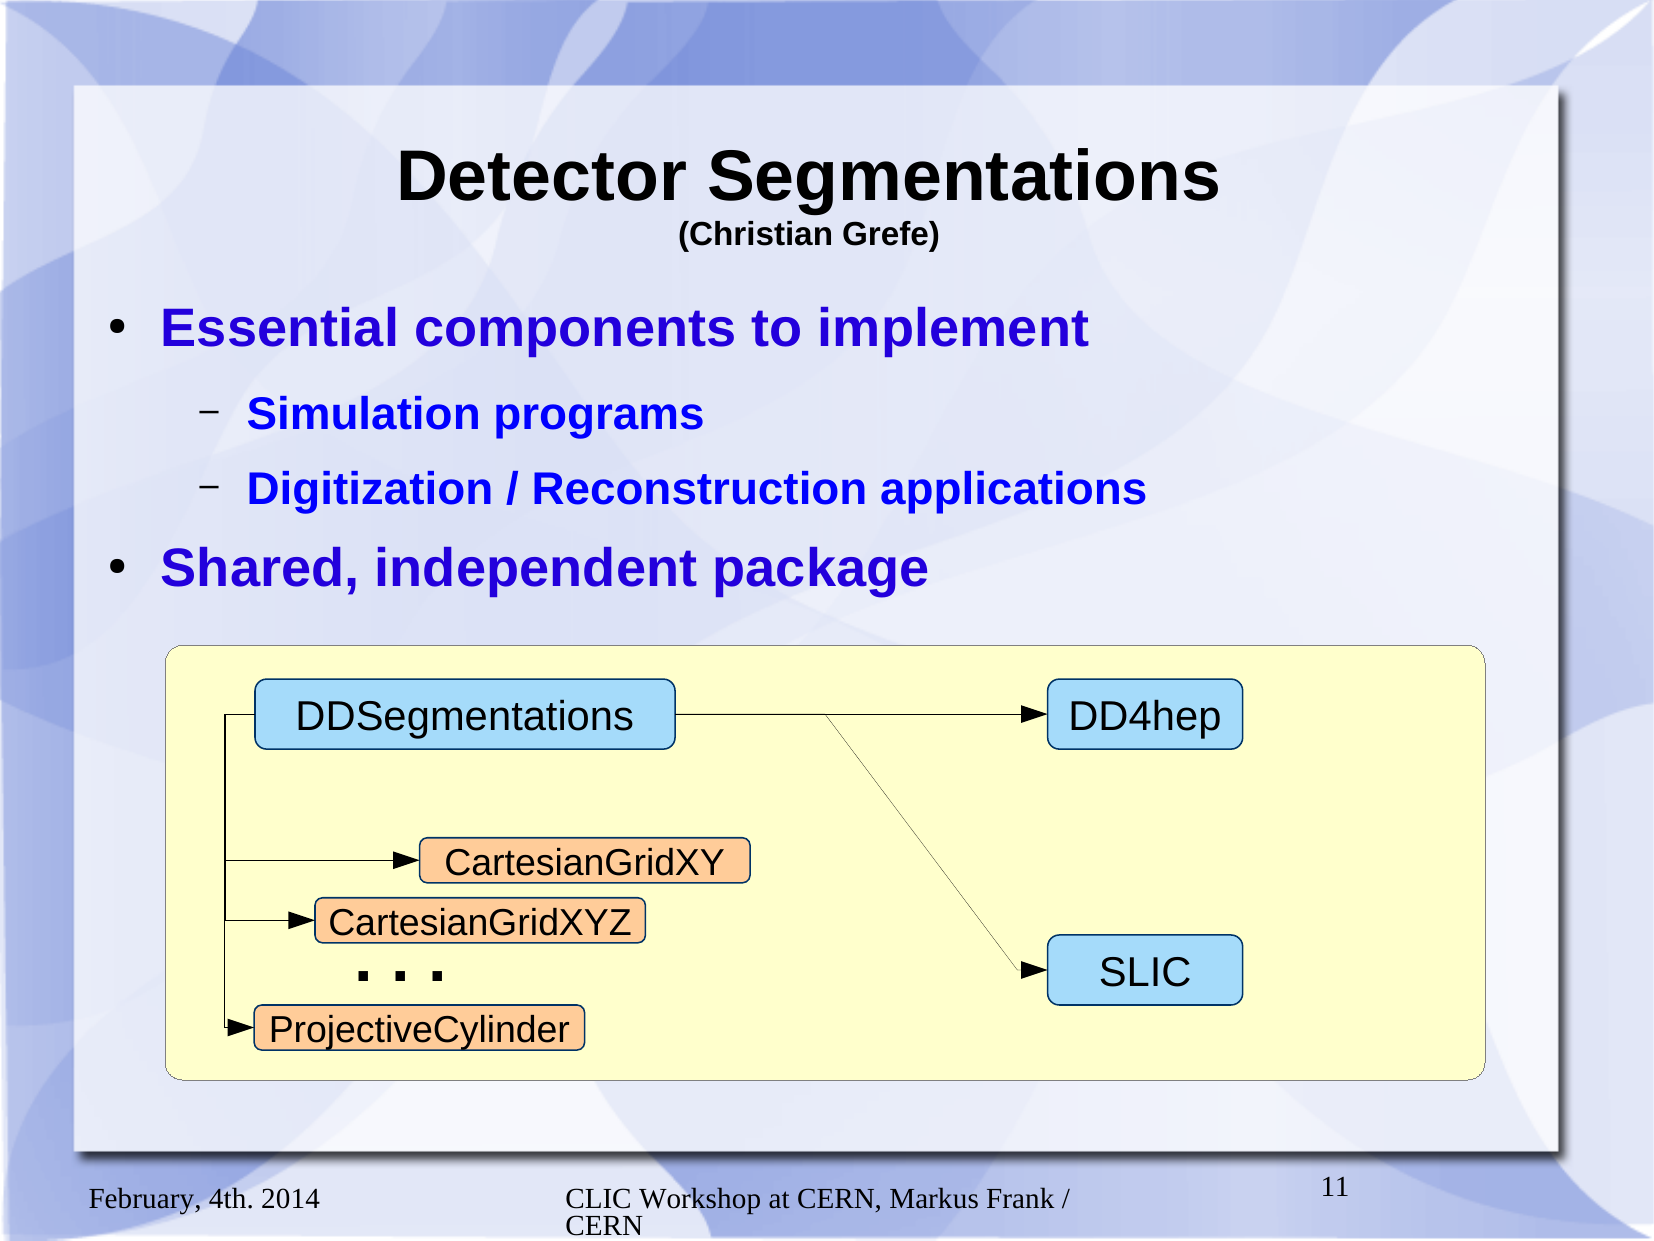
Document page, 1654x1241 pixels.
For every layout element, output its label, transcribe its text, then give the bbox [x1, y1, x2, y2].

list Essential components to implement Simulation programs Digitization / Reconstruction applications Shared, independent package [90, 297, 1546, 1018]
text_box ProjectiveCylinder [254, 1005, 585, 1051]
text_box CartesianGridXY [419, 837, 751, 883]
title Detector Segmentations (Christian Grefe) [82, 90, 1536, 298]
picture [0, 0, 1654, 1241]
text_box [165, 645, 1486, 1081]
text_box . . . [340, 913, 463, 1003]
text_box DD4hep [1047, 679, 1243, 750]
text_box DDSegmentations [255, 679, 676, 750]
text_box CartesianGridXYZ [315, 897, 646, 943]
text_box SLIC [1047, 934, 1243, 1006]
